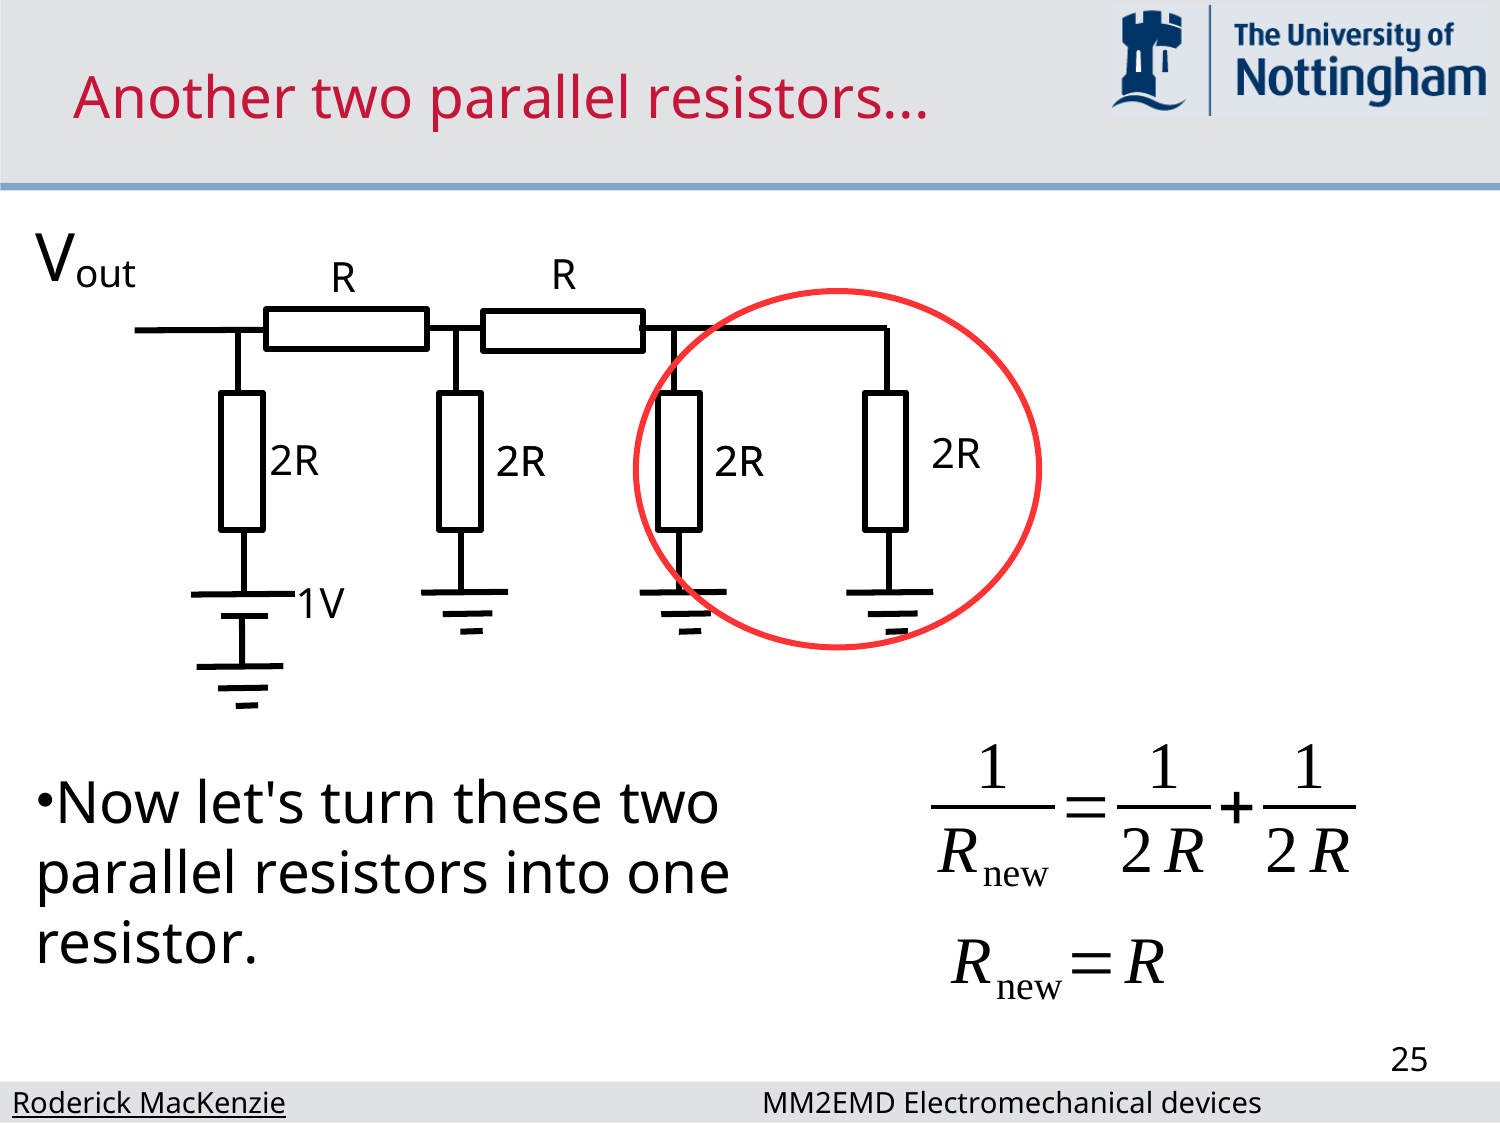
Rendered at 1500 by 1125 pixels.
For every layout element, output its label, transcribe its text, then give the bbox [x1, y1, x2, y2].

text_box 2R [481, 427, 582, 563]
text_box 2R [254, 426, 355, 561]
text_box R [535, 240, 636, 376]
text_box <number> [1375, 1030, 1500, 1101]
picture [1111, 4, 1487, 116]
chart [922, 728, 1366, 896]
title Another two parallel resistors... [59, 20, 1137, 172]
text_box Vout [20, 207, 170, 342]
text_box 2R [699, 427, 800, 563]
text_box Now let's turn these two parallel resistors into one resistor. [20, 757, 847, 983]
text_box 2R [916, 419, 1017, 554]
chart [941, 924, 1173, 1008]
text_box R [315, 243, 416, 379]
text_box 1V [280, 569, 381, 714]
